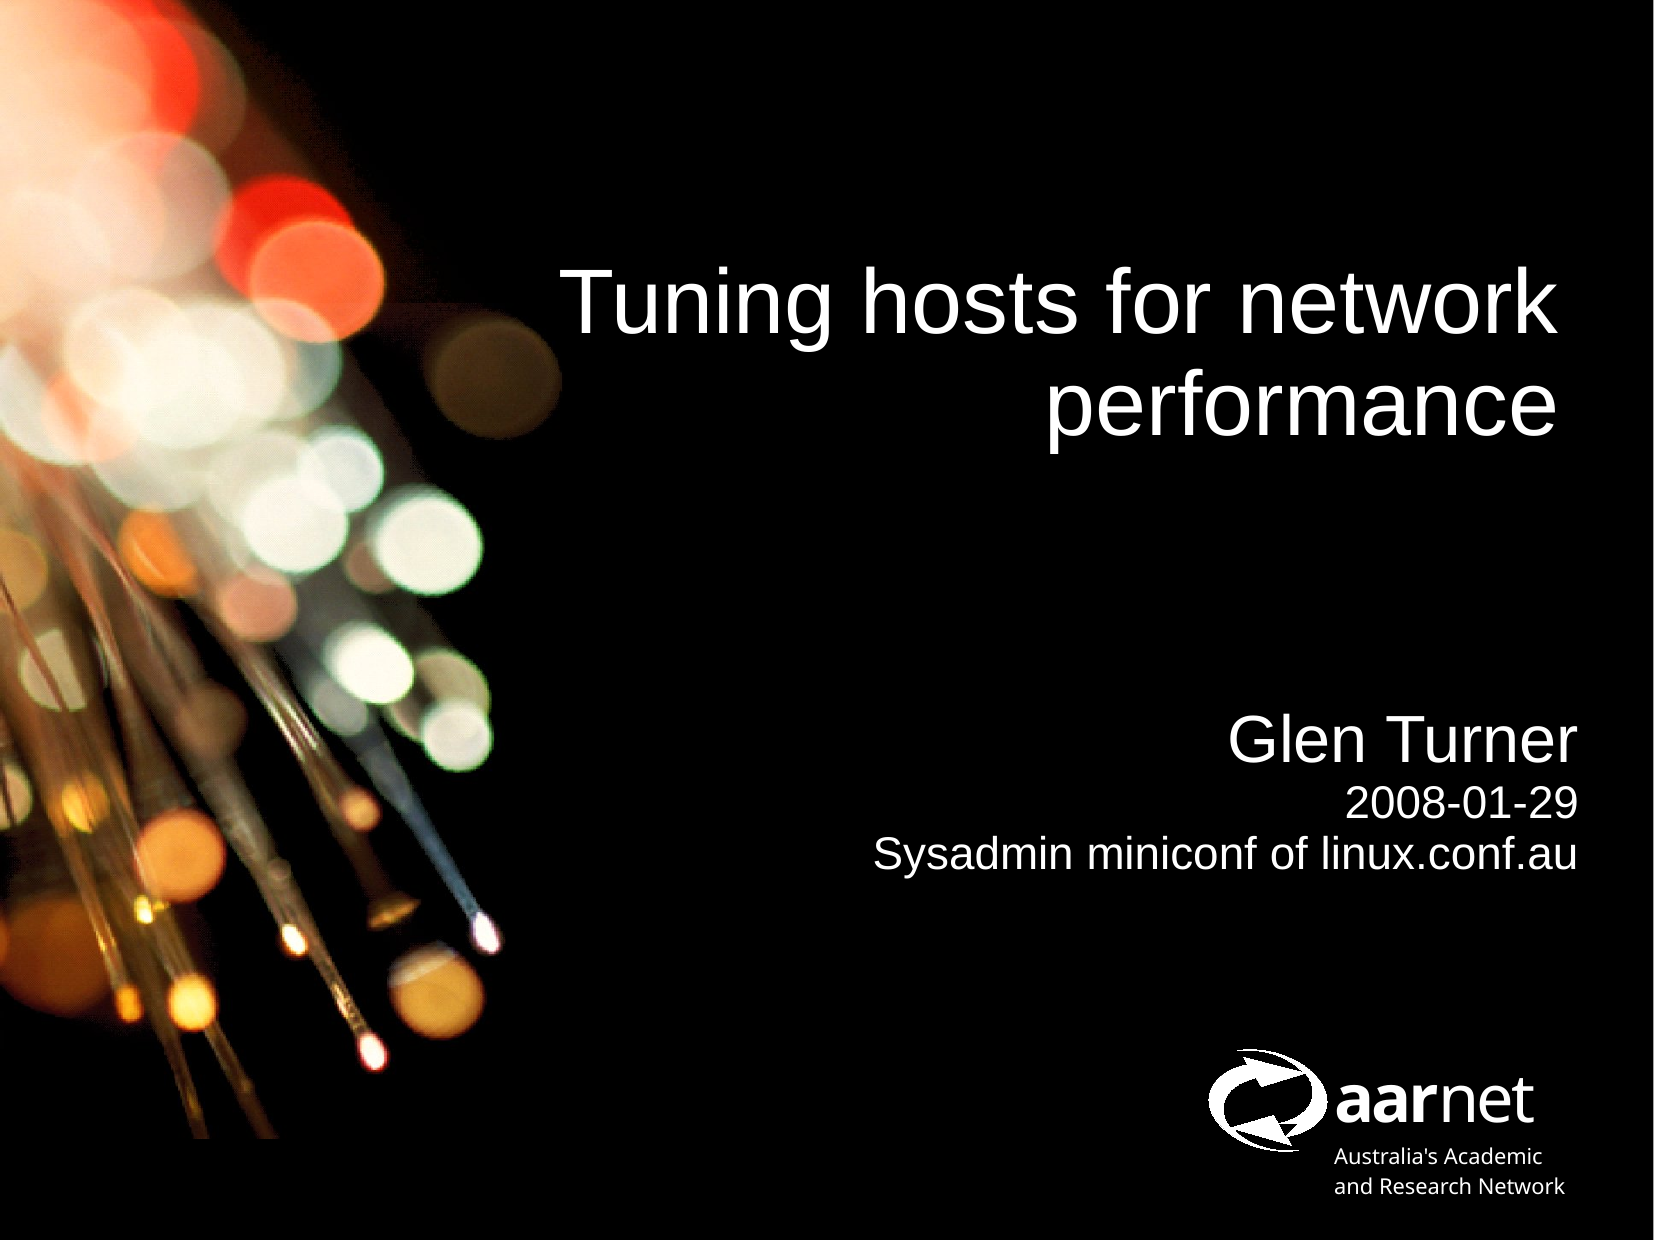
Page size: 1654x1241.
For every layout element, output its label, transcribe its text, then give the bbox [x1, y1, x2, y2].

subtitle Glen Turner 2008-01-29 Sysadmin miniconf of linux.conf.au [266, 657, 1579, 924]
picture [0, 0, 564, 1139]
text_box aarnet Australia's Academic and Research Network [1319, 1043, 1595, 1192]
text_box [1208, 1049, 1328, 1152]
title Tuning hosts for network performance [554, 195, 1561, 510]
